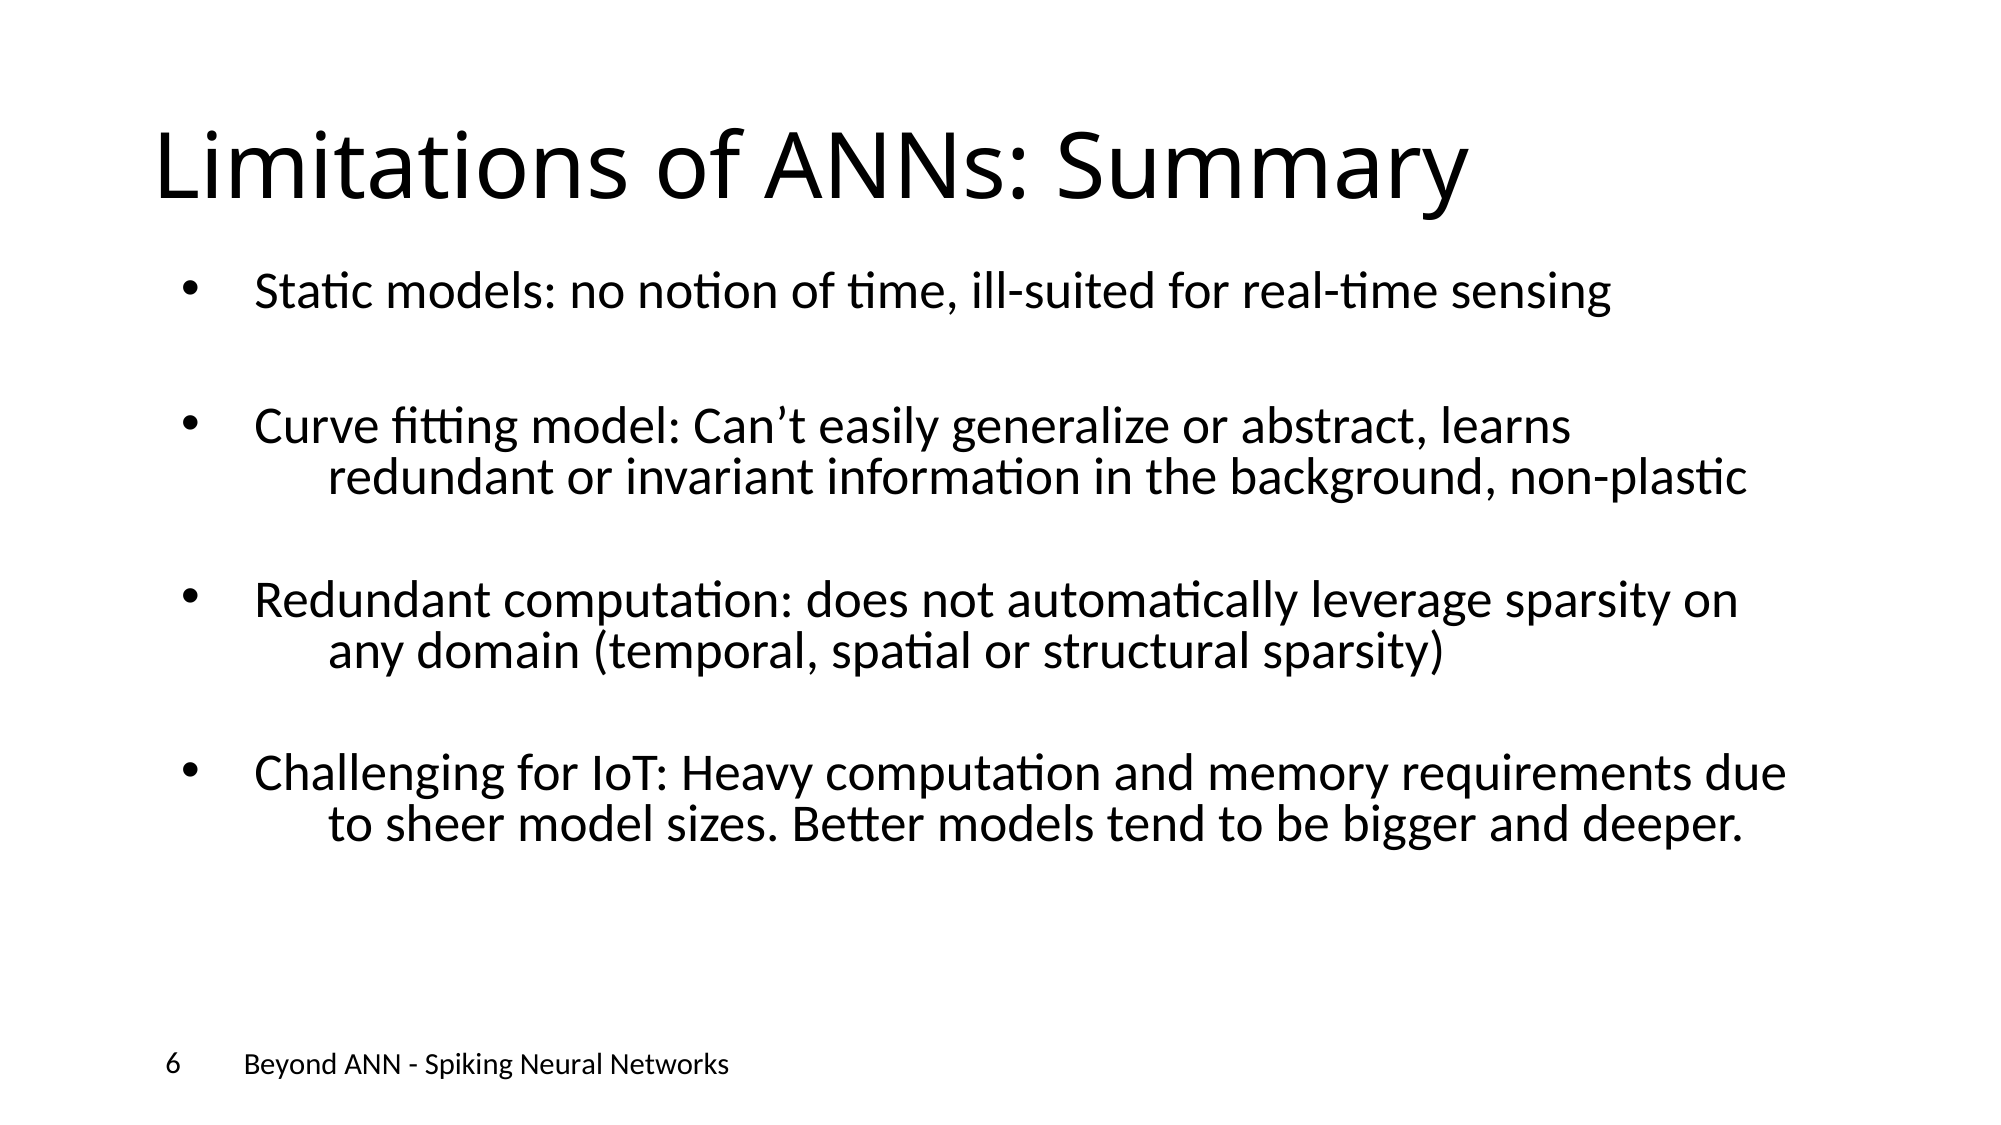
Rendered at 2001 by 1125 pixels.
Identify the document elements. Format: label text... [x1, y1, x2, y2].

text_box Beyond ANN - Spiking Neural Networks [244, 999, 1785, 1125]
text_box [0, 999, 244, 1125]
title Limitations of ANNs: Summary [137, 59, 1863, 278]
list Static models: no notion of time, ill-suited for real-time sensing Curve fitting model: Can’t easily generalize or abstract, learns redundant or invariant information in the background, non-plastic Redundant computation: does not automatically leverage sparsity on any domain (temporal, spatial or structural sparsity) Challenging for IoT: Heavy computation and memory requirements due to sheer model sizes. Better models tend to be bigger and deeper. [165, 260, 1819, 900]
